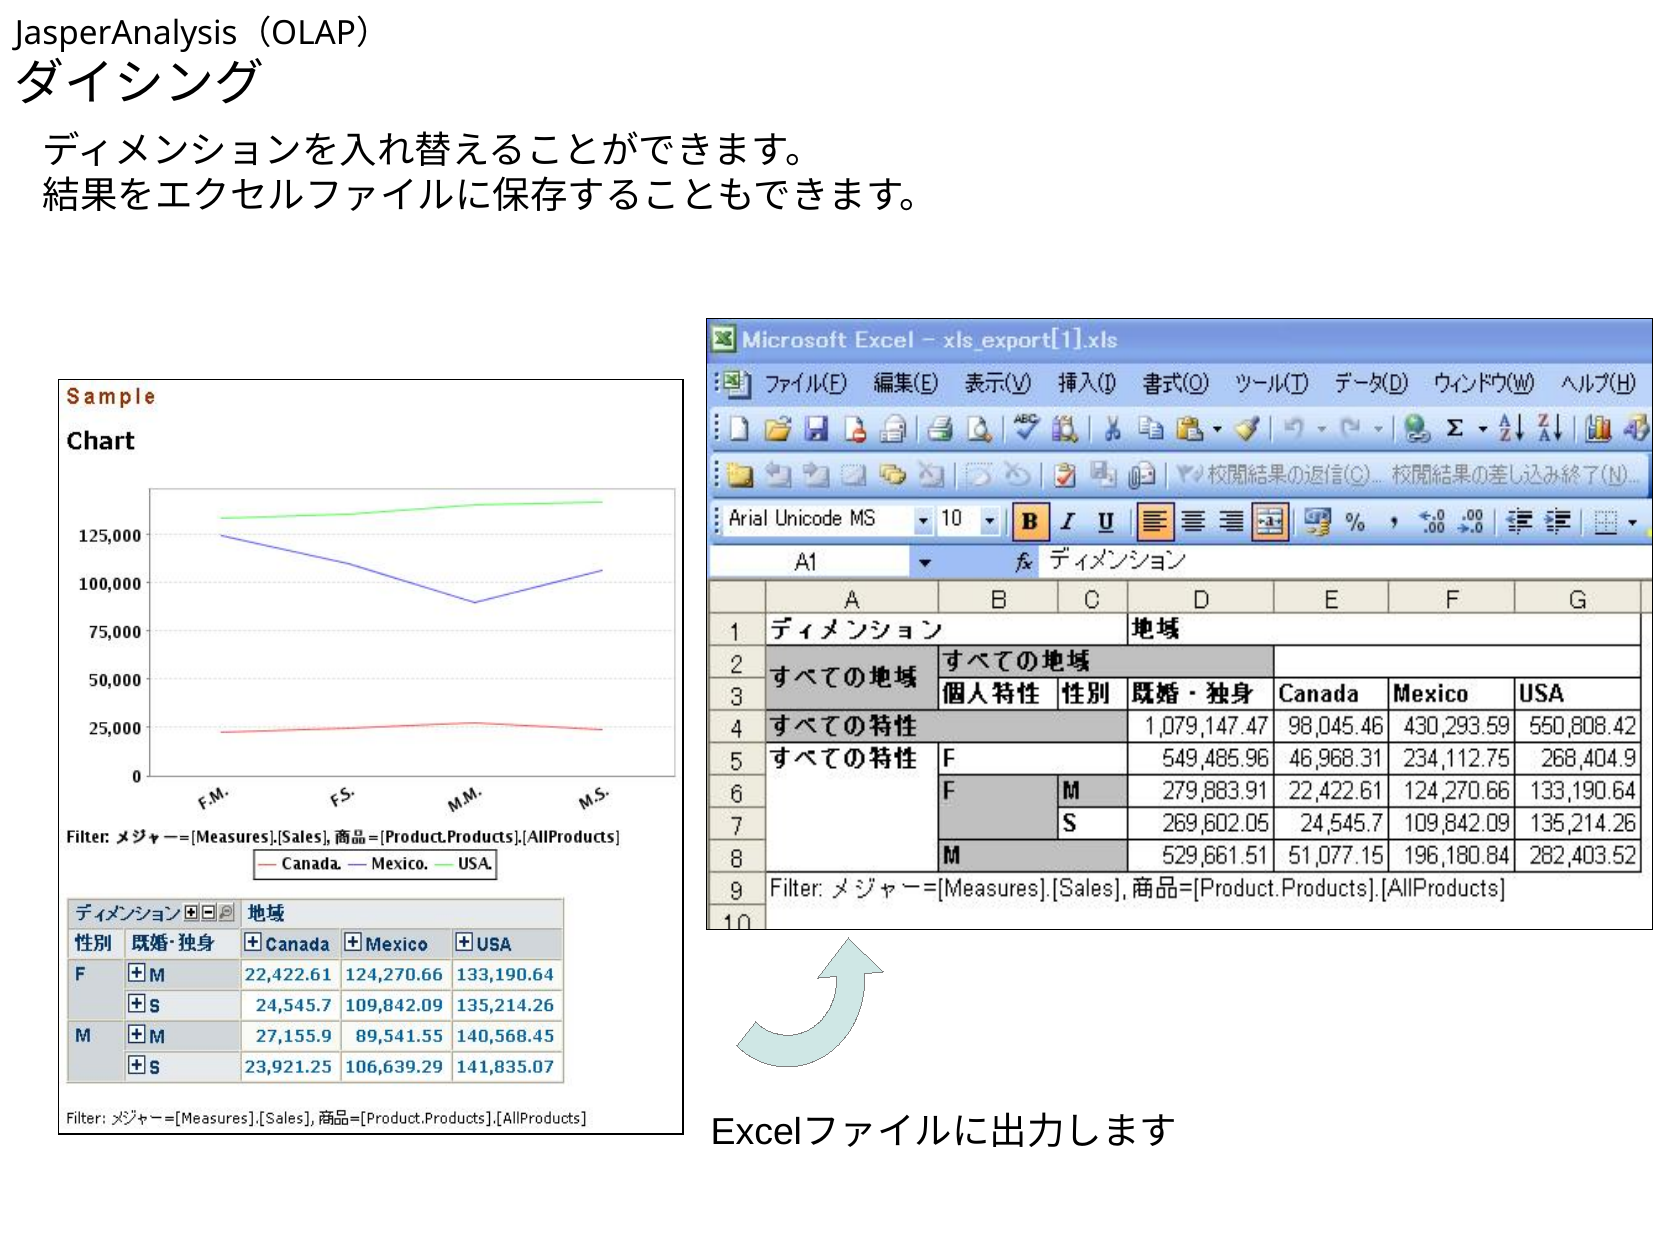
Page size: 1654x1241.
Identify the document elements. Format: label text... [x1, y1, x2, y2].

text_box [736, 937, 884, 1067]
text_box ディメンションを入れ替えることができます。 結果をエクセルファイルに保存することもできます。 [27, 118, 1563, 225]
picture [707, 319, 1652, 929]
text_box JasperAnalysis（OLAP） ダイシング [0, 0, 1406, 122]
picture [59, 380, 683, 1133]
text_box Excelファイルに出力します [695, 1099, 1315, 1161]
